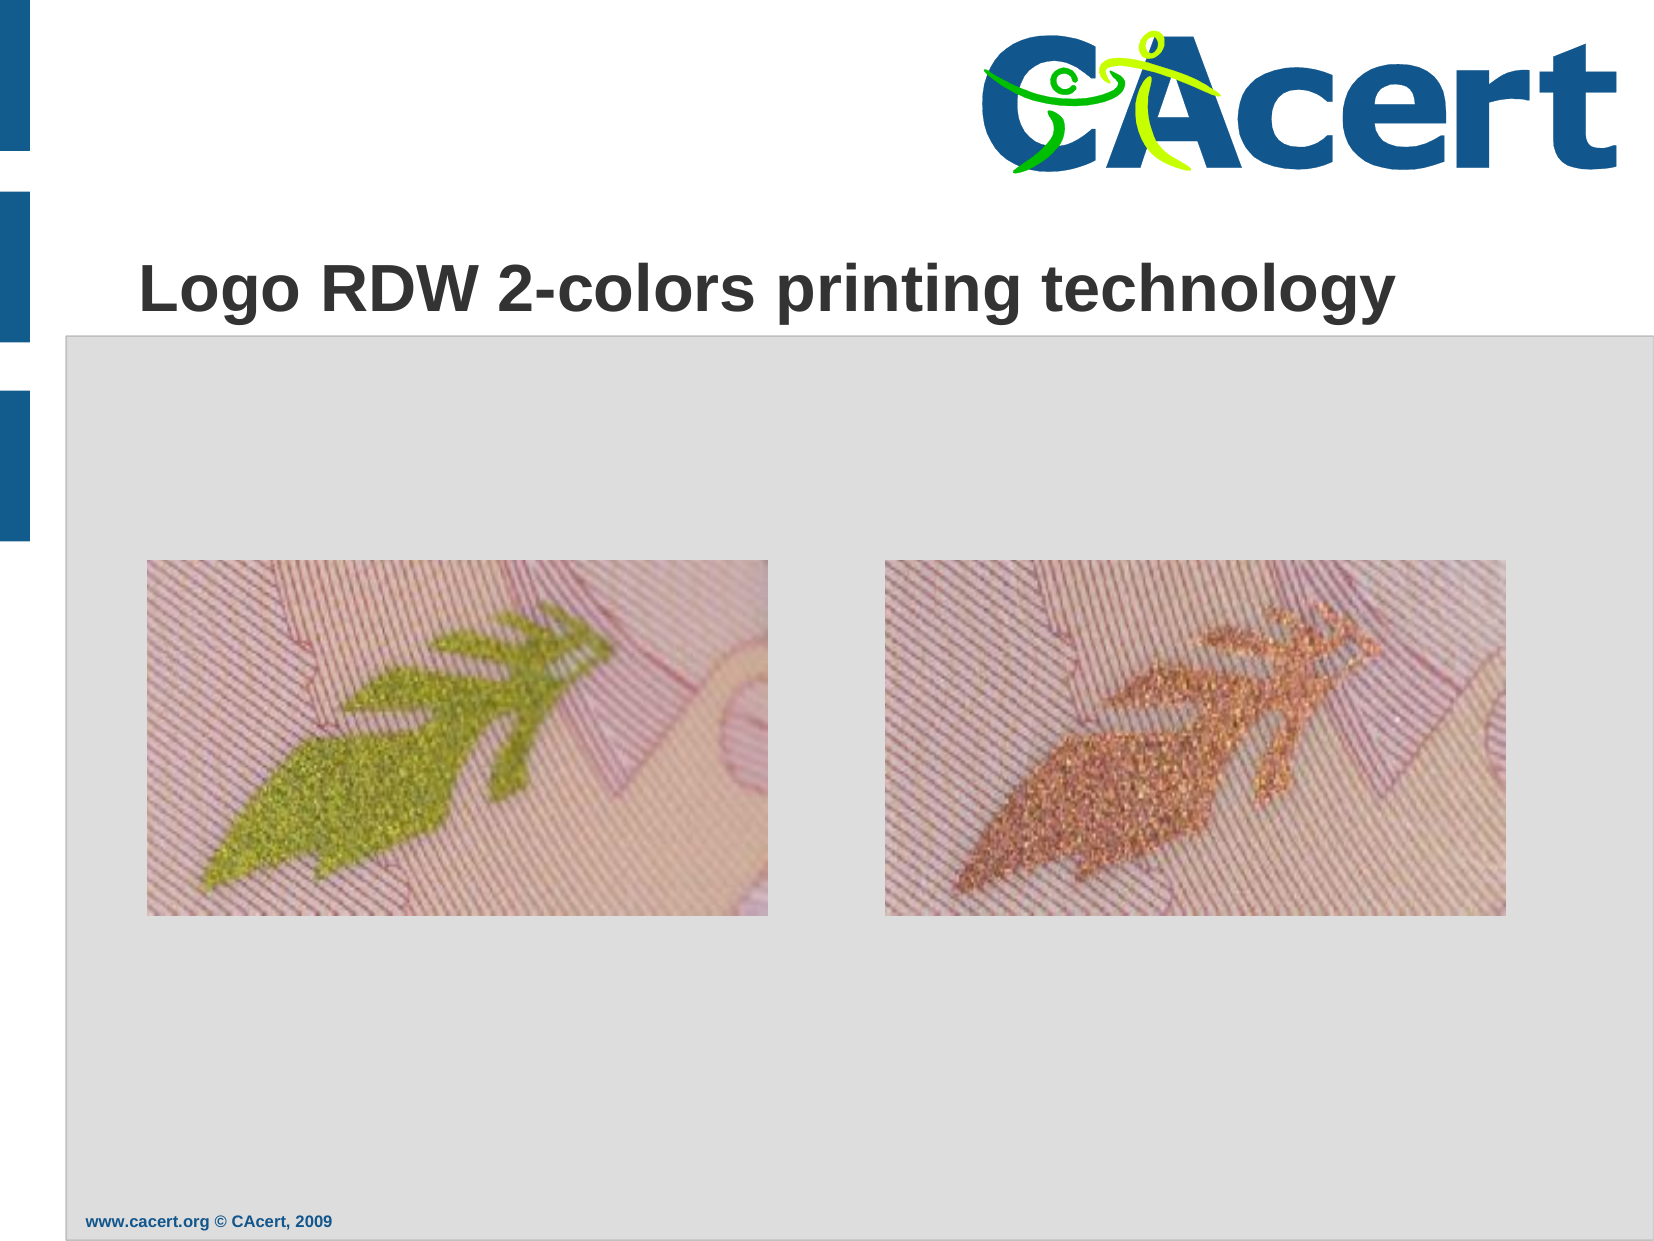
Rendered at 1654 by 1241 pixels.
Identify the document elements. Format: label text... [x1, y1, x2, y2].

title Logo RDW 2-colors printing technology [121, 167, 1533, 326]
picture [147, 560, 768, 916]
picture [885, 560, 1506, 916]
